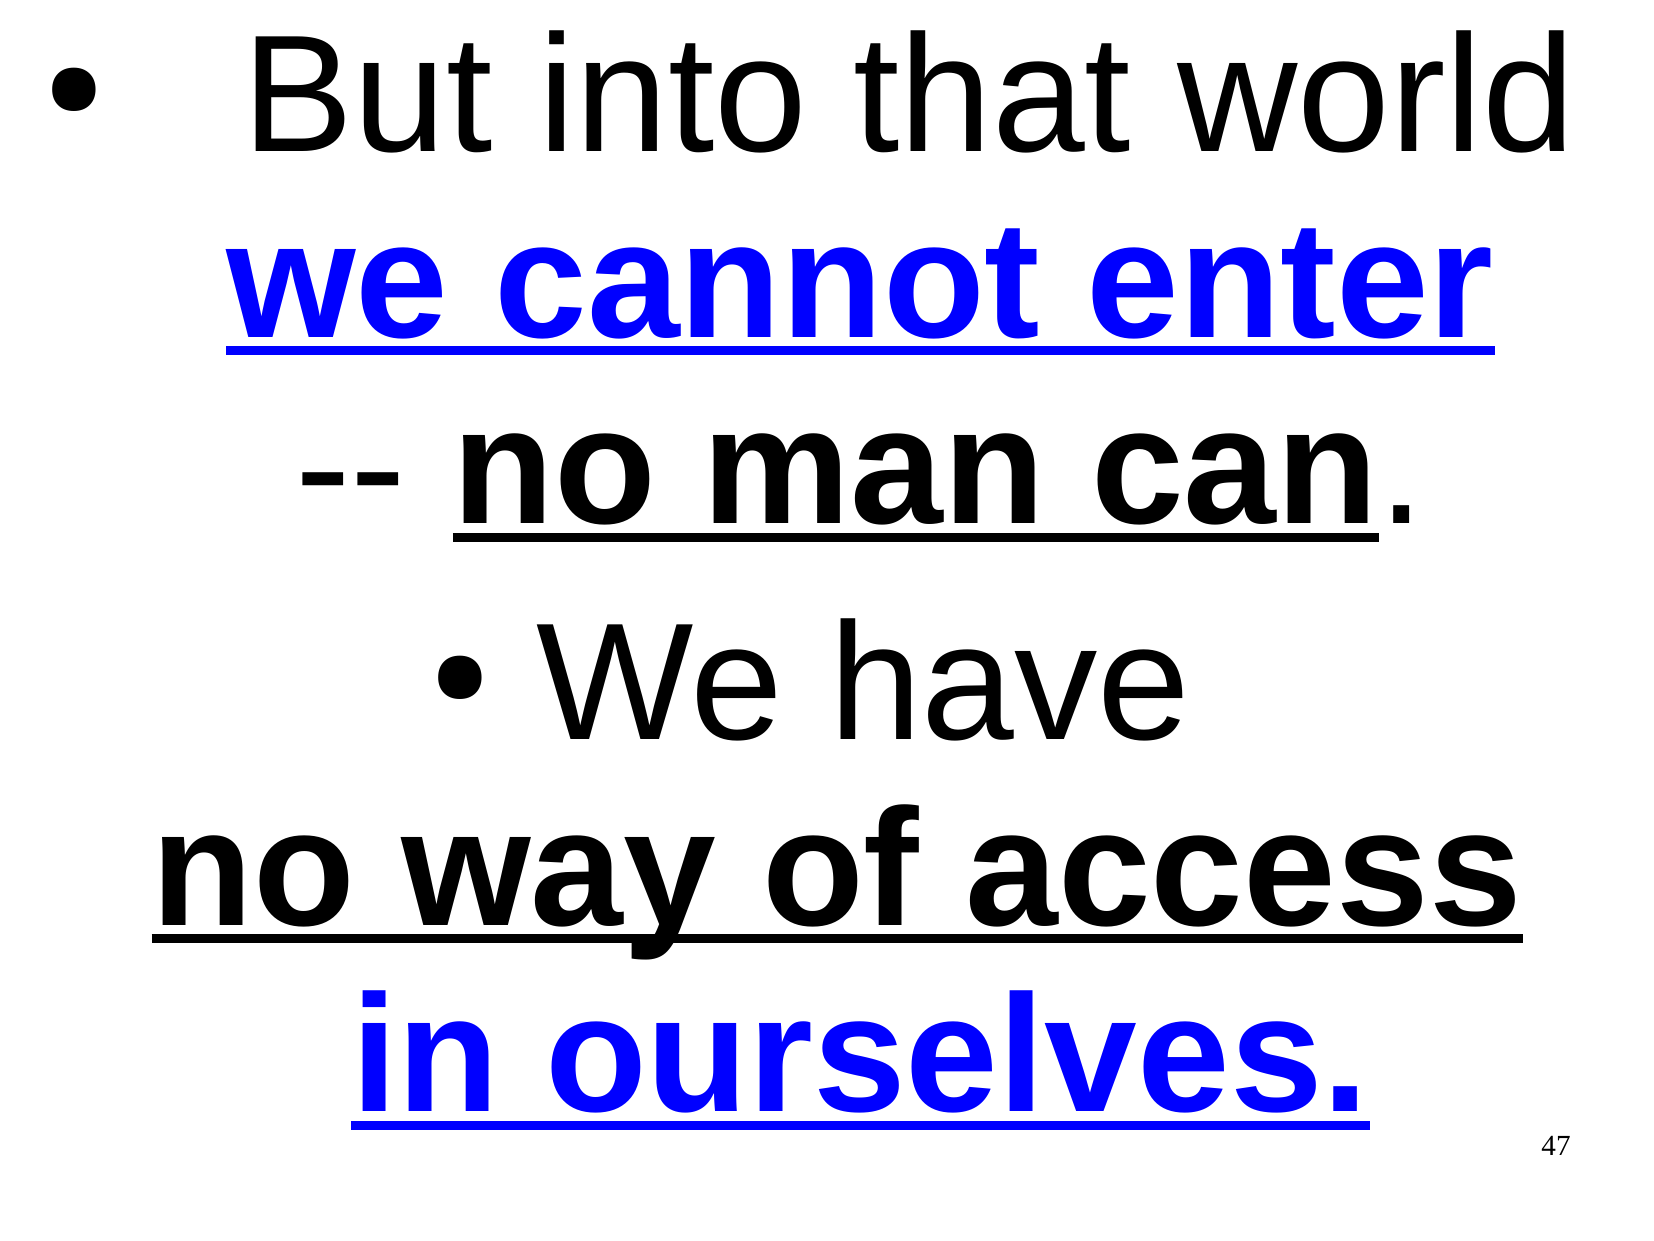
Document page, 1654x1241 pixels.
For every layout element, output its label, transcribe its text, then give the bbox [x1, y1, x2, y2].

list But into that world we cannot enter -- no man can. We have no way of access in ourselves. [0, 0, 1651, 1238]
